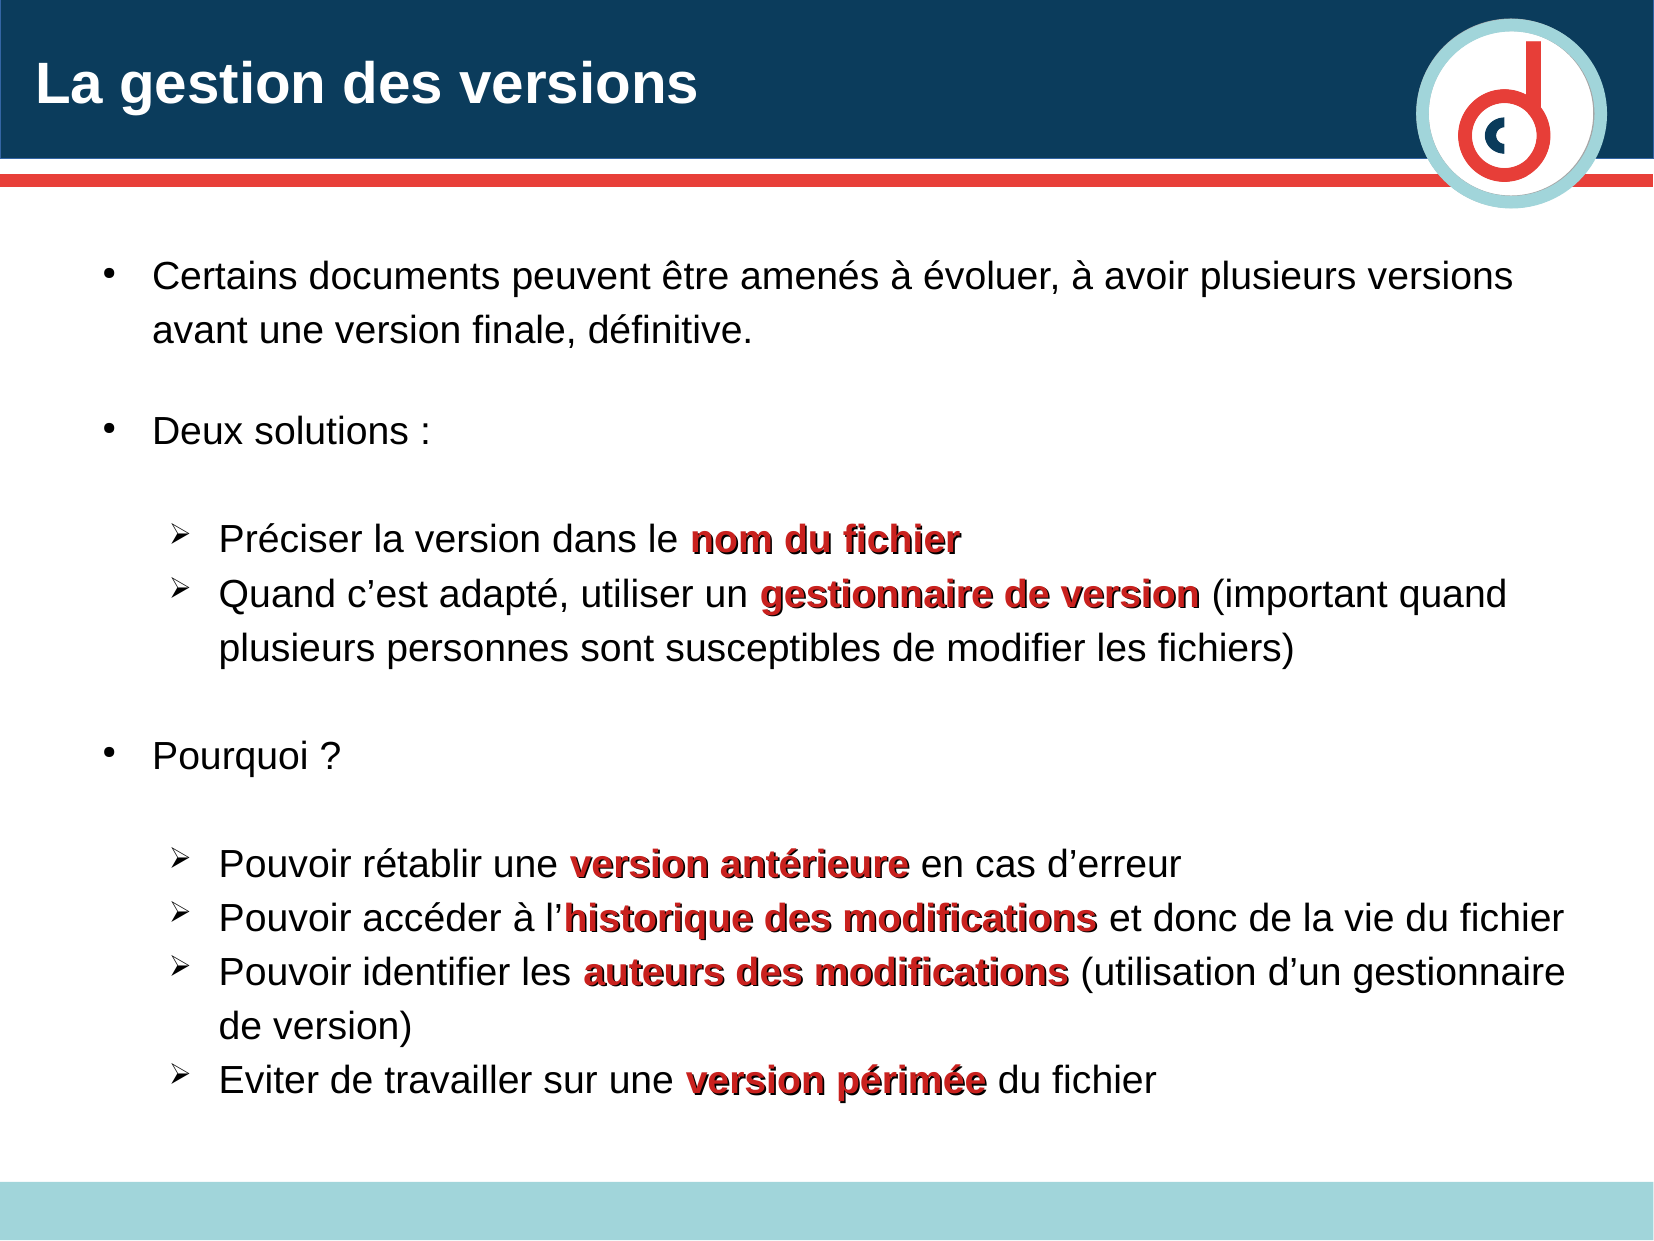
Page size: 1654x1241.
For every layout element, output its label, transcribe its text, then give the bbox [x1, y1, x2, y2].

title La gestion des versions [35, 11, 1429, 159]
text_box Certains documents peuvent être amenés à évoluer, à avoir plusieurs versions avant une version finale, définitive. Deux solutions : Préciser la version dans le nom du fichier Quand c’est adapté, utiliser un gestionnaire de version (important quand plusieurs personnes sont susceptibles de modifier les fichiers) Pourquoi ? Pouvoir rétablir une version antérieure en cas d’erreur Pouvoir accéder à l’historique des modifications et donc de la vie du fichier Pouvoir identifier les auteurs des modifications (utilisation d’un gestionnaire de version) Eviter de travailler sur une version périmée du fichier [70, 236, 1595, 1123]
